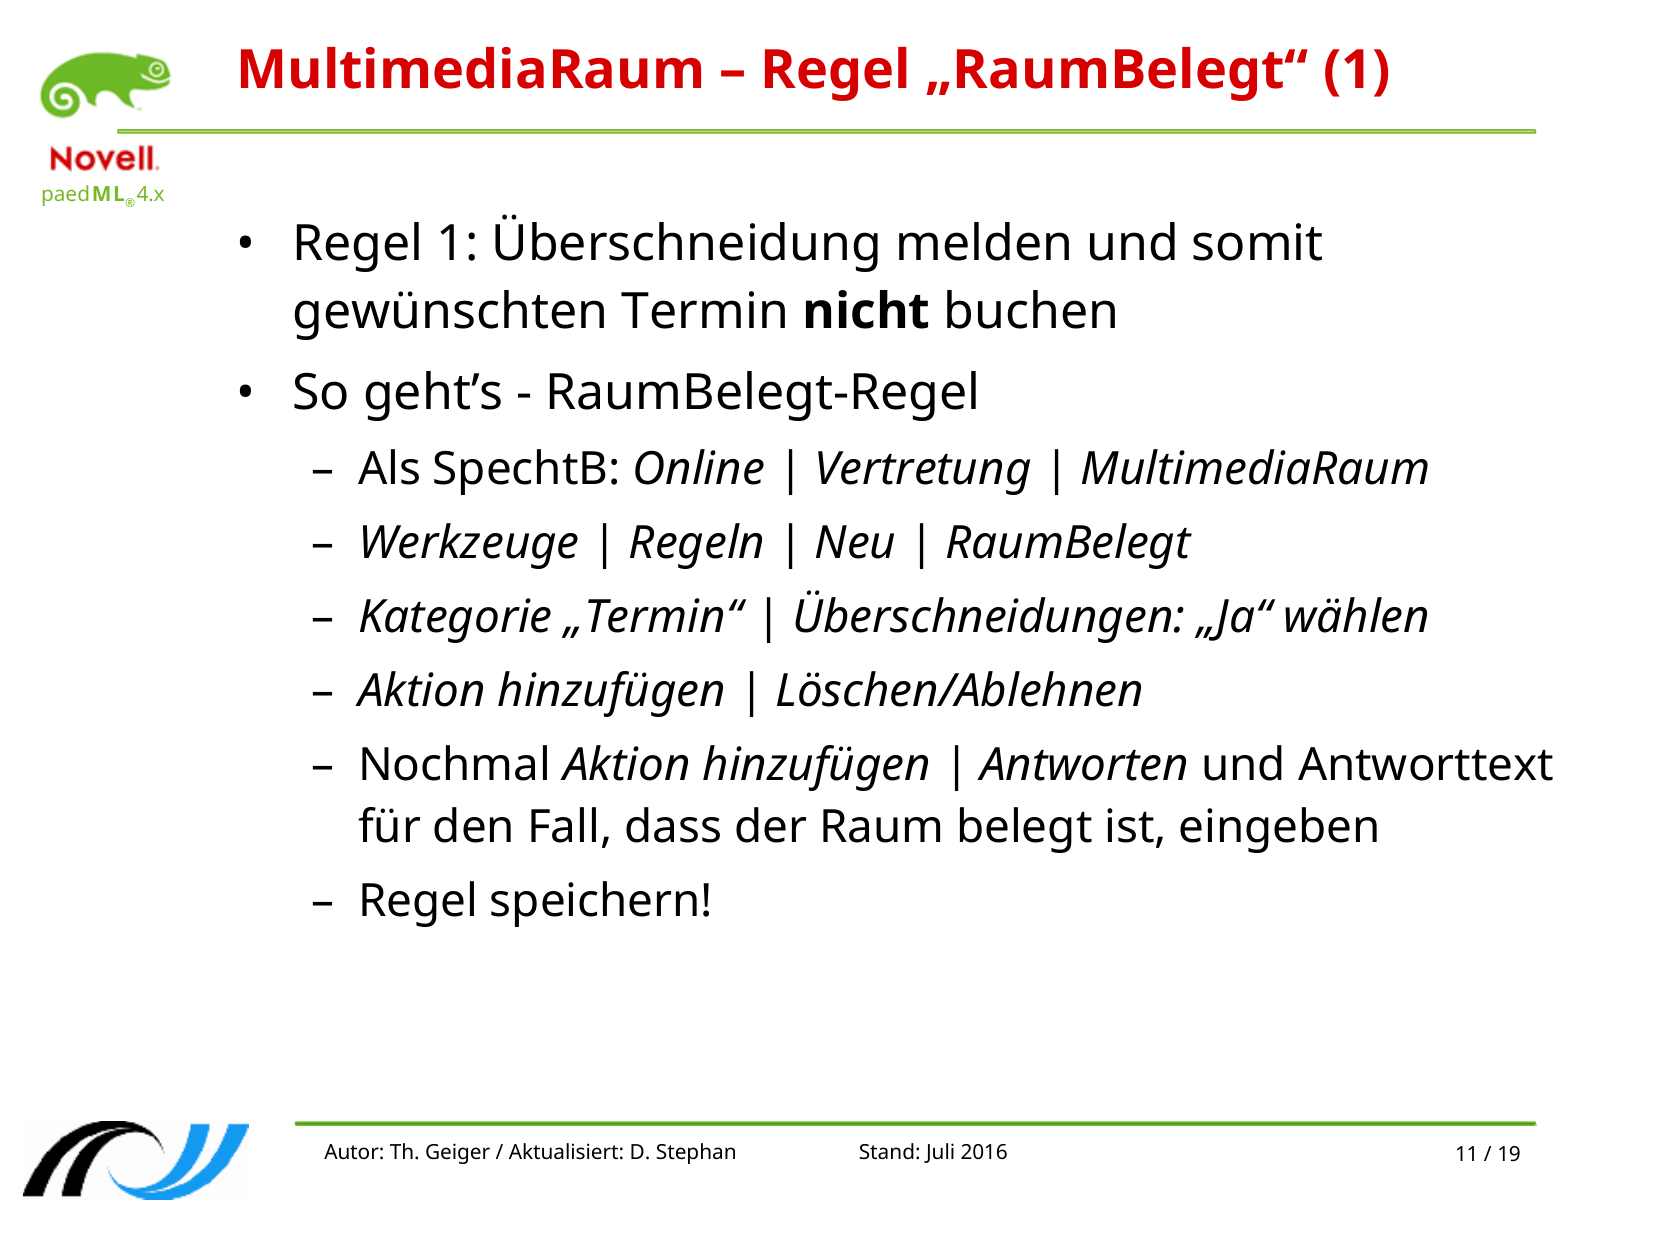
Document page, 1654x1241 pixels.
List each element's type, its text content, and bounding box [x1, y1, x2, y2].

picture [23, 1121, 249, 1200]
picture [26, 35, 184, 193]
list Regel 1: Überschneidung melden und somit gewünschten Termin nicht buchen So geht’s - RaumBelegt-Regel Als SpechtB: Online | Vertretung | MultimediaRaum Werkzeuge | Regeln | Neu | RaumBelegt Kategorie „Termin“ | Überschneidungen: „Ja“ wählen Aktion hinzufügen | Löschen/Ablehnen Nochmal Aktion hinzufügen | Antworten und Antworttext für den Fall, dass der Raum belegt ist, eingeben Regel speichern! [236, 206, 1565, 1064]
title MultimediaRaum – Regel „RaumBelegt“ (1) [236, 17, 1536, 119]
